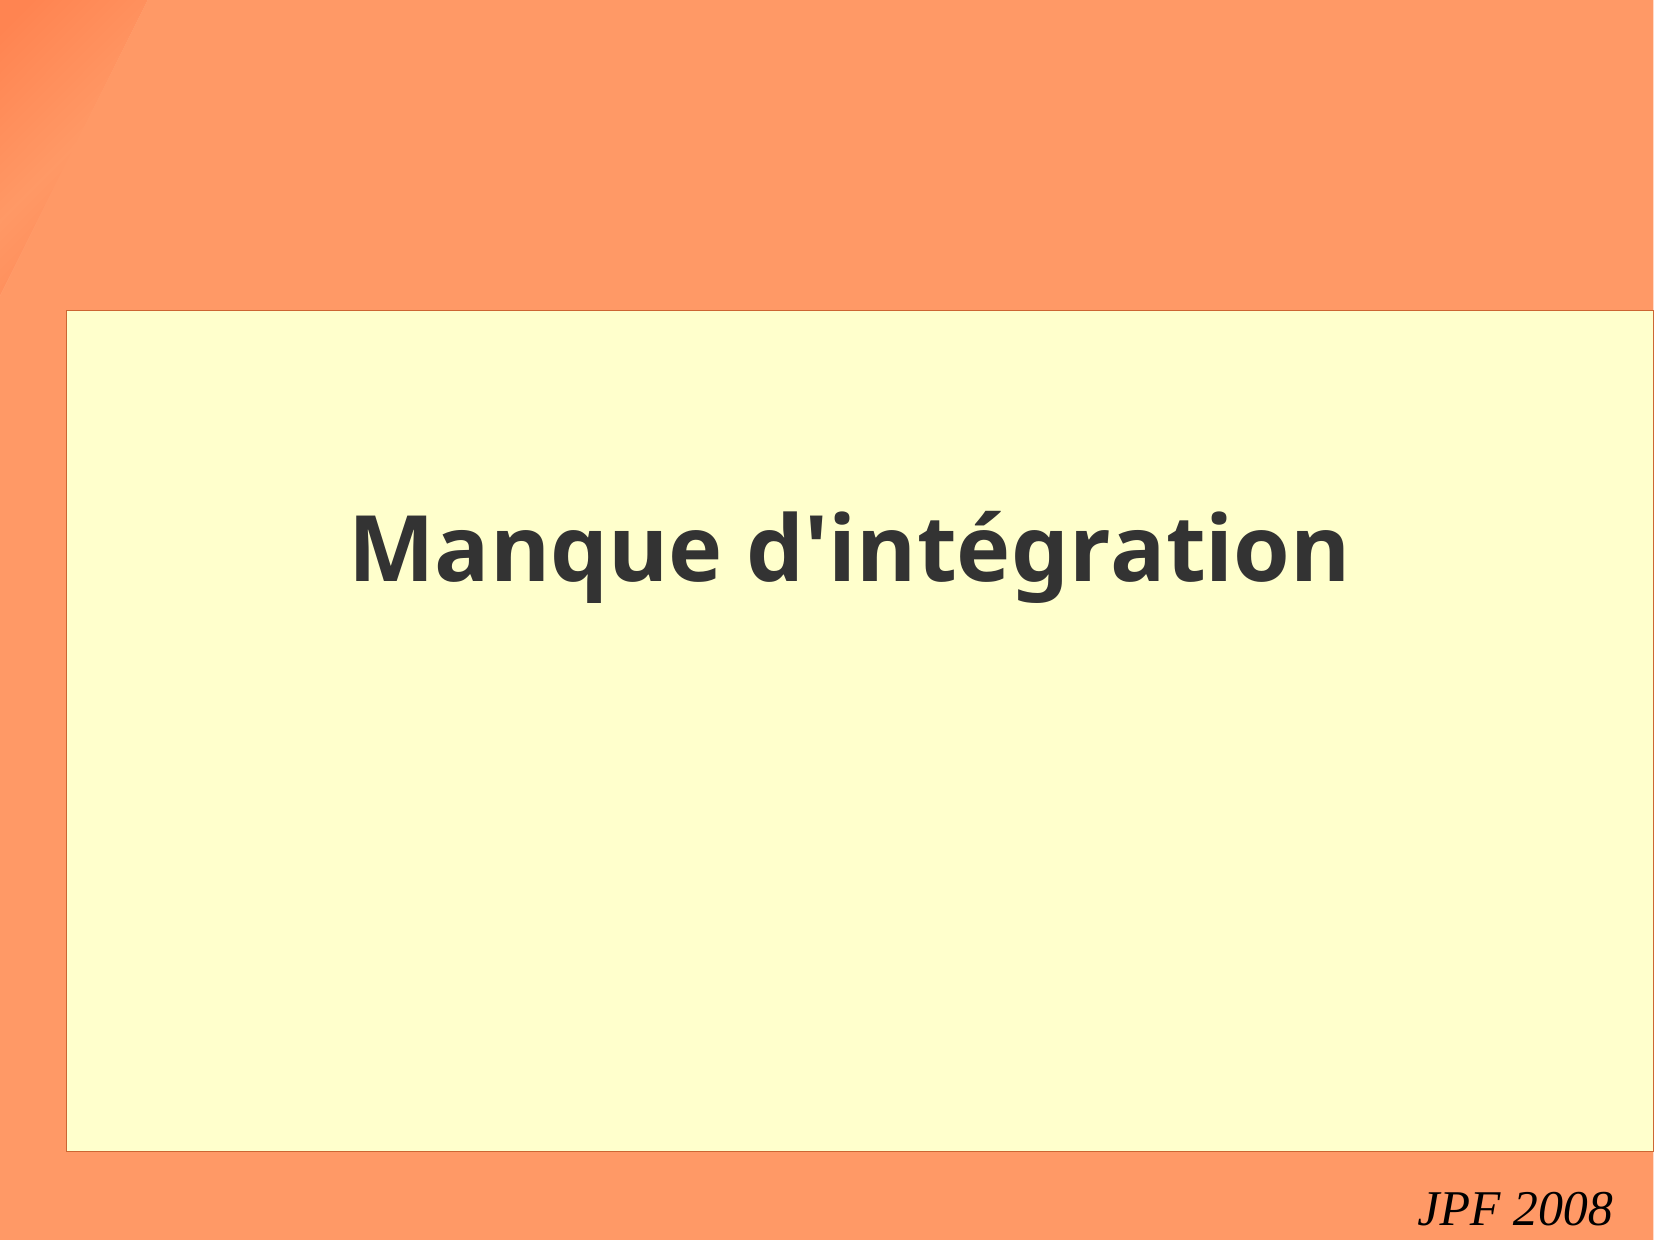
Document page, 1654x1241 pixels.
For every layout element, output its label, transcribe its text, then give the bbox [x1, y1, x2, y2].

title Manque d'intégration [217, 442, 1483, 650]
